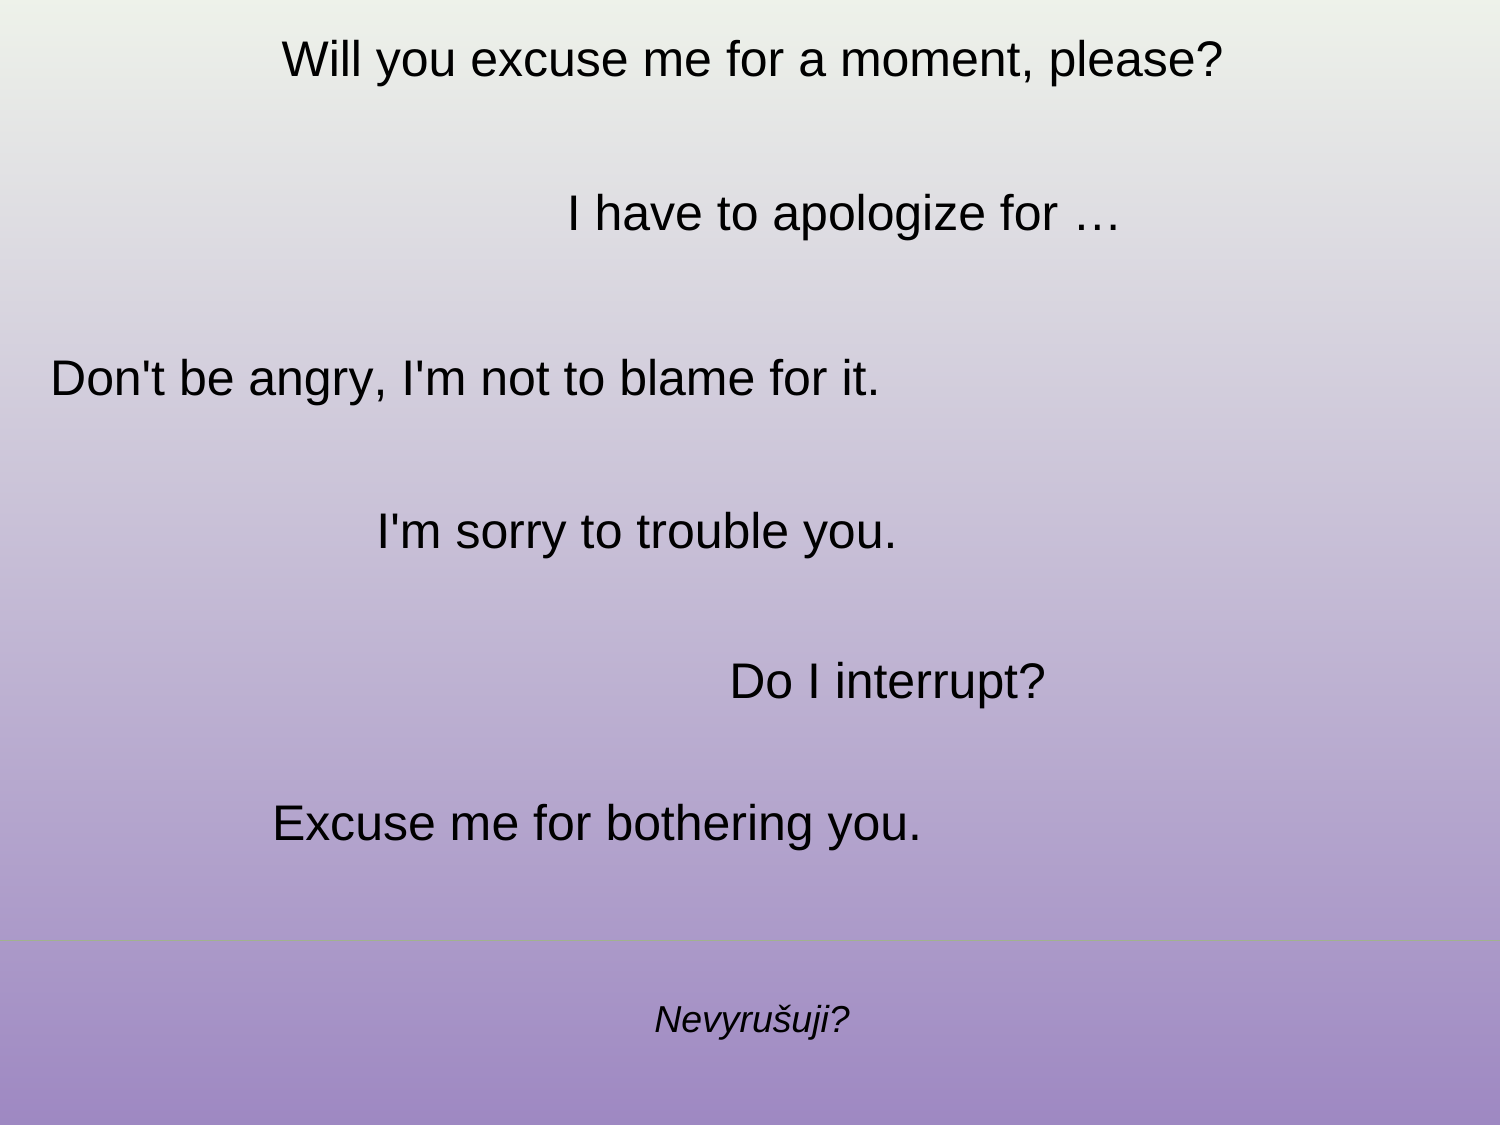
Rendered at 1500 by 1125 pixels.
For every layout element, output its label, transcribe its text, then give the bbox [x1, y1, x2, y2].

text_box Nevyrušuji? [639, 987, 865, 1049]
text_box I have to apologize for … [552, 172, 1138, 249]
text_box I'm sorry to trouble you. [361, 491, 913, 567]
text_box Excuse me for bothering you. [257, 782, 938, 858]
text_box Don't be angry, I'm not to blame for it. [35, 337, 1500, 414]
text_box Do I interrupt? [714, 640, 1500, 716]
text_box Will you excuse me for a moment, please? [5, 18, 1500, 95]
